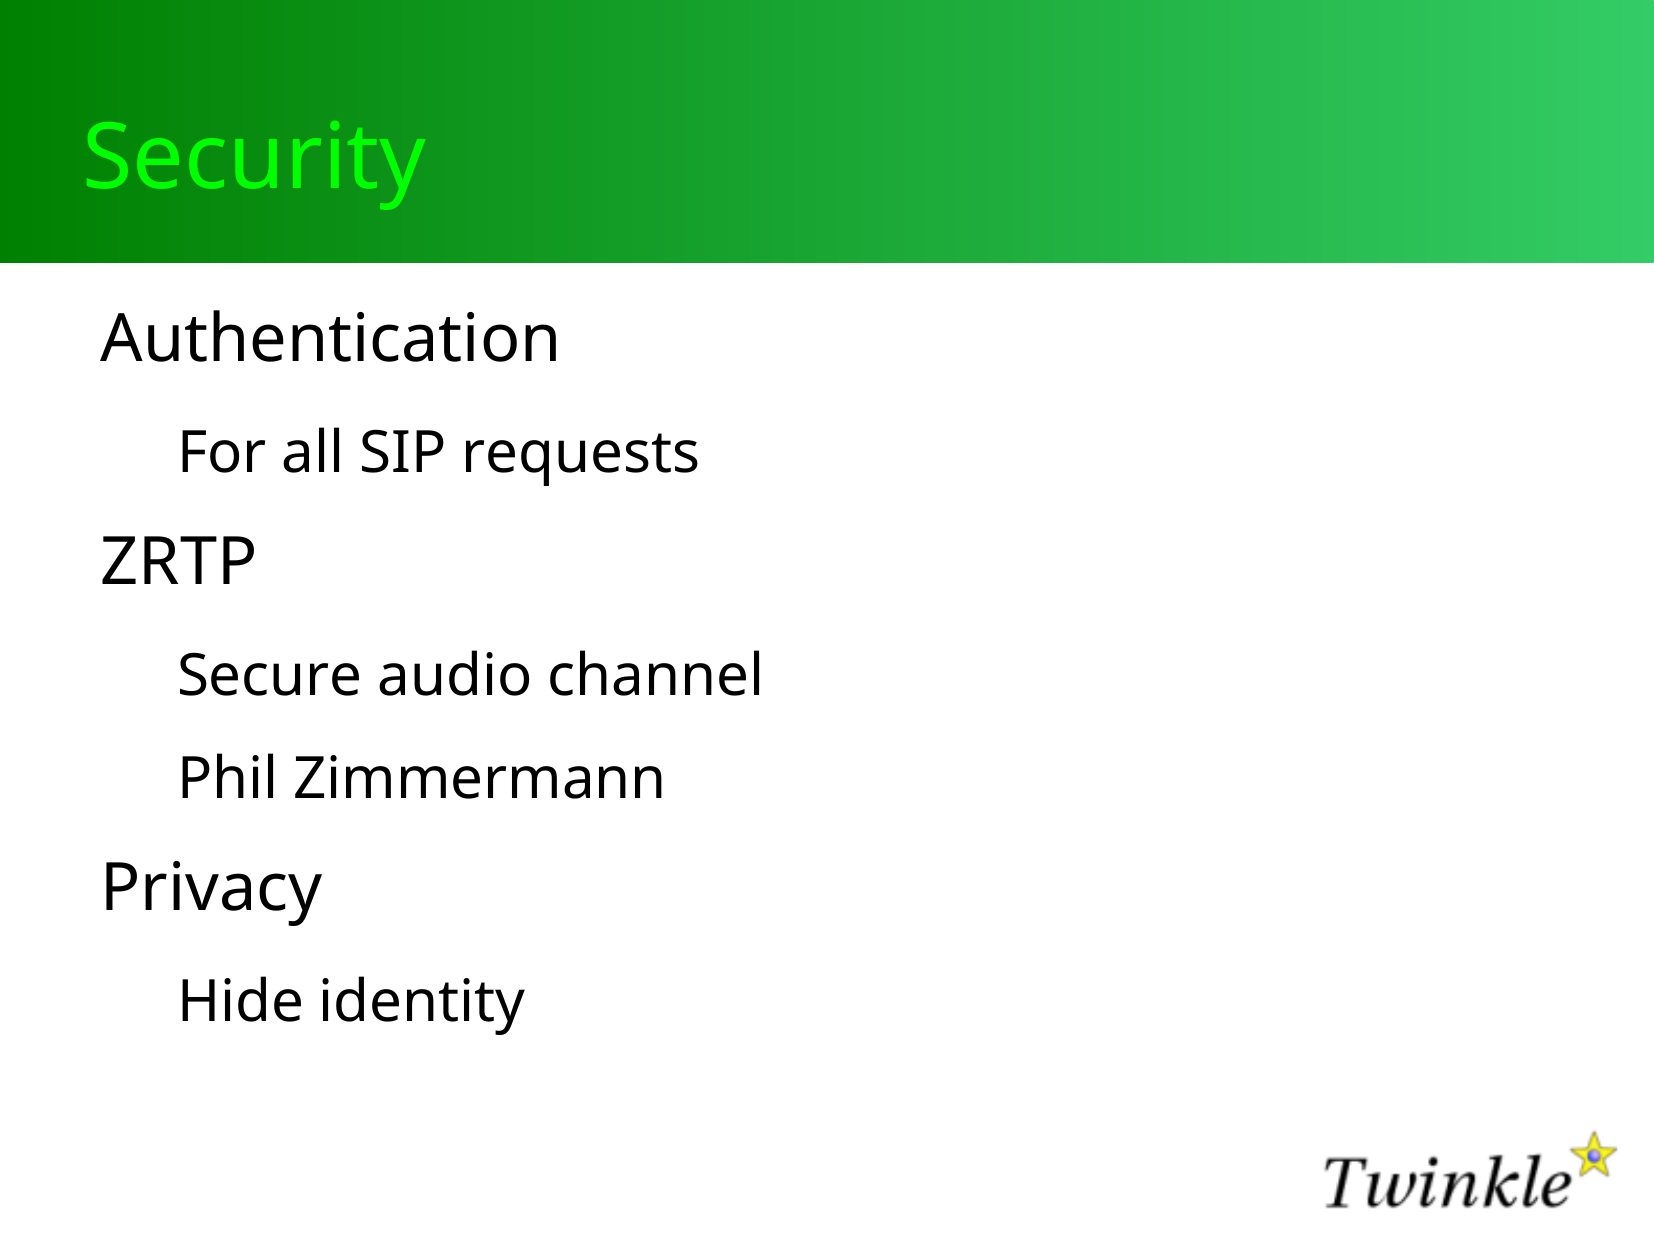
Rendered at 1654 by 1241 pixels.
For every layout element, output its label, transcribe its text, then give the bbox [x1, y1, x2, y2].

picture [1312, 1124, 1626, 1221]
title Security [82, 49, 1571, 257]
list Authentication For all SIP requests ZRTP Secure audio channel Phil Zimmermann Privacy Hide identity [82, 290, 1571, 1094]
